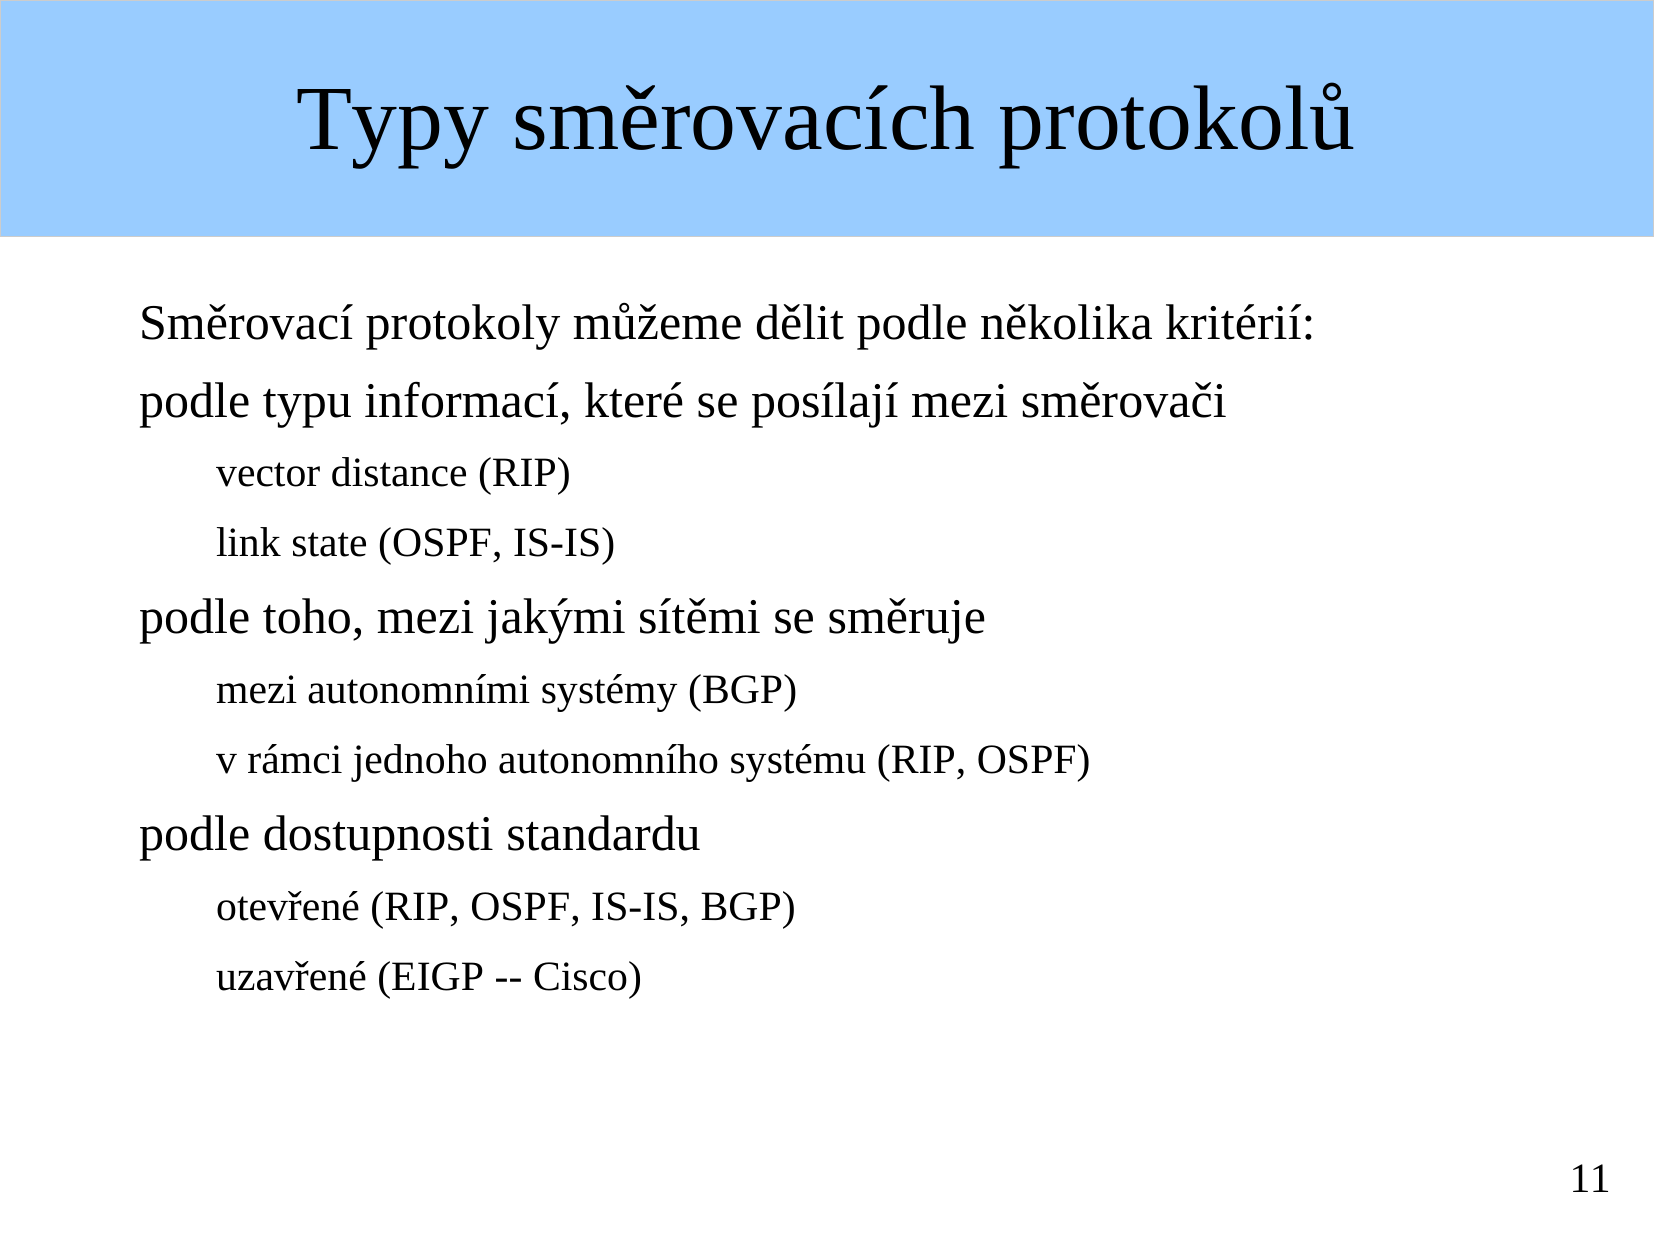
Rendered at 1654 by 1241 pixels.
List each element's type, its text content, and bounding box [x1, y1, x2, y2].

title Typy směrovacích protokolů [0, 0, 1654, 237]
list Směrovací protokoly můžeme dělit podle několika kritérií: podle typu informací, které se posílají mezi směrovači vector distance (RIP) link state (OSPF, IS-IS) podle toho, mezi jakými sítěmi se směruje mezi autonomními systémy (BGP) v rámci jednoho autonomního systému (RIP, OSPF) podle dostupnosti standardu otevřené (RIP, OSPF, IS-IS, BGP) uzavřené (EIGP -- Cisco) [121, 295, 1534, 1127]
